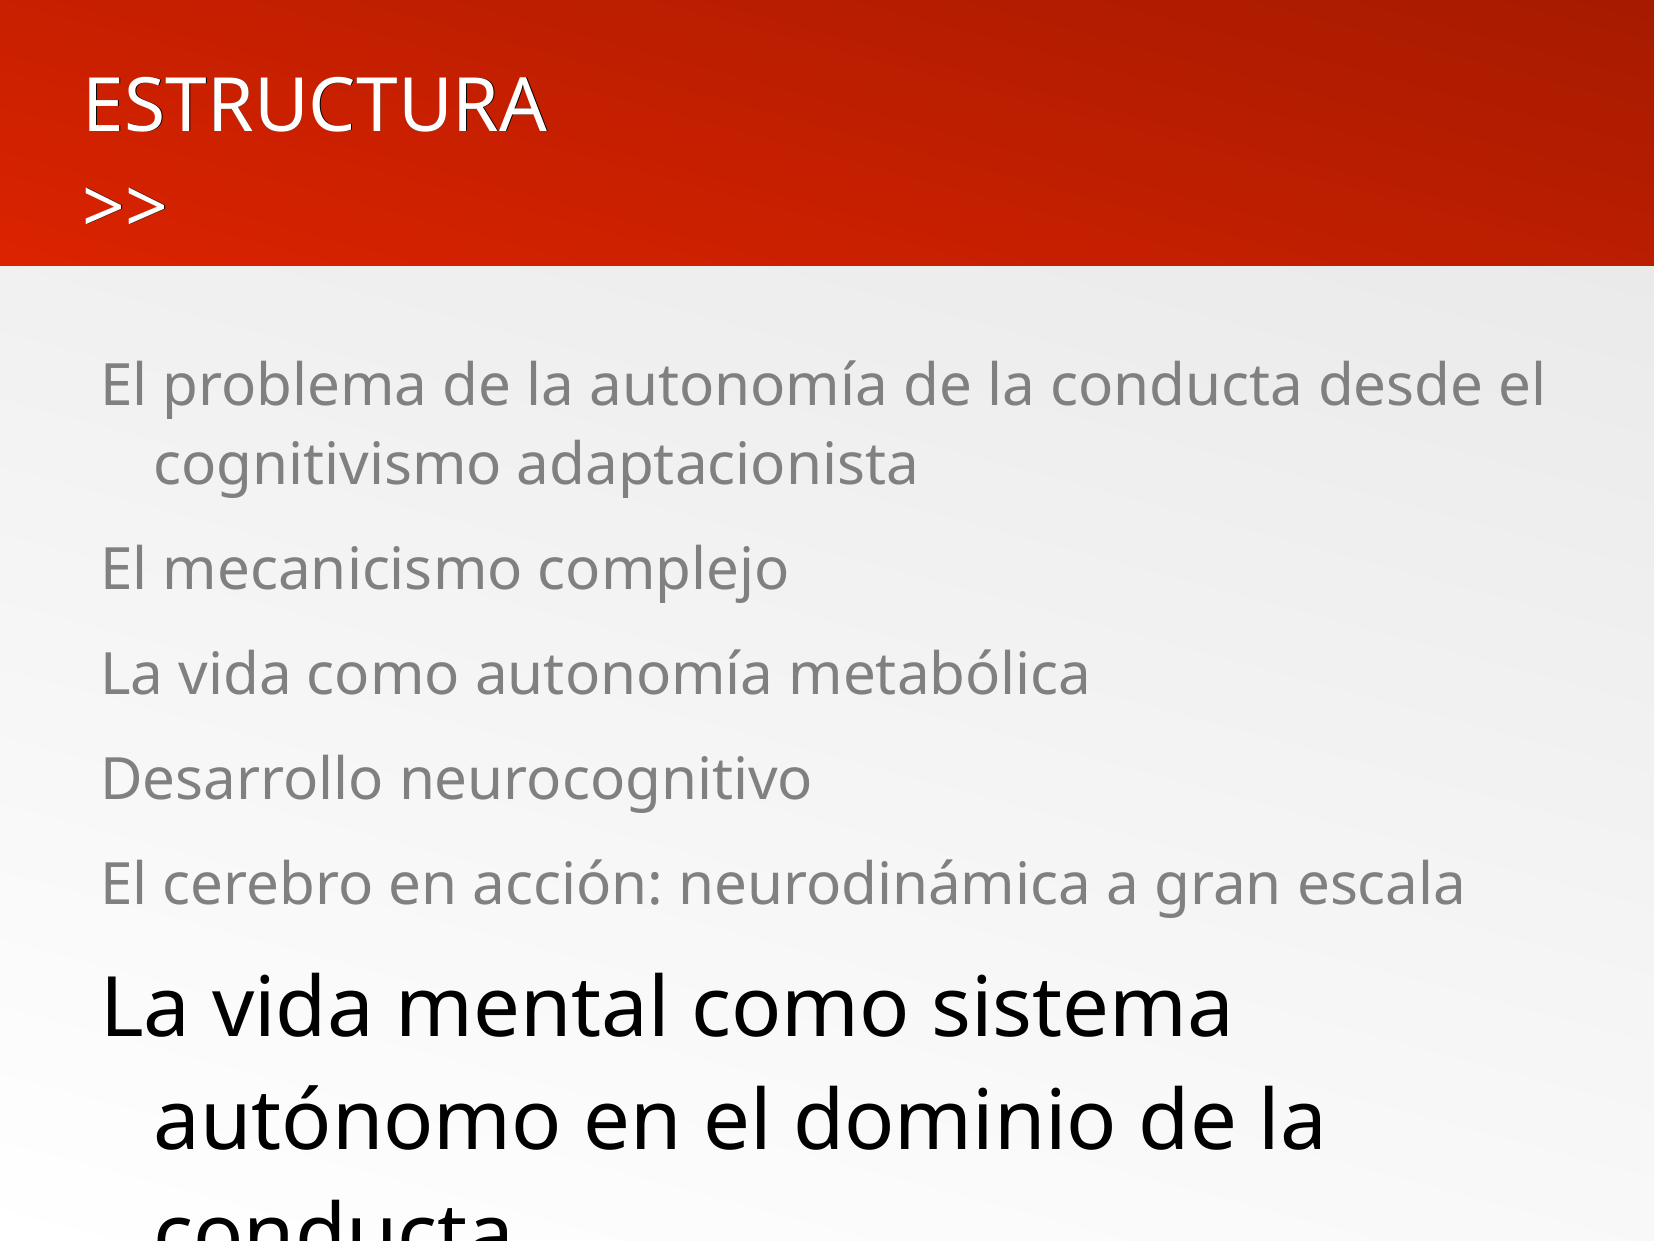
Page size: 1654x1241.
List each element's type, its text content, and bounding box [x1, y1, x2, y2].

title ESTRUCTURA >> [82, 49, 1571, 257]
list El problema de la autonomía de la conducta desde el cognitivismo adaptacionista El mecanicismo complejo La vida como autonomía metabólica Desarrollo neurocognitivo El cerebro en acción: neurodinámica a gran escala La vida mental como sistema autónomo en el dominio de la conducta Hacia un marco minimalista [82, 343, 1571, 1162]
text_box [0, 0, 1654, 266]
